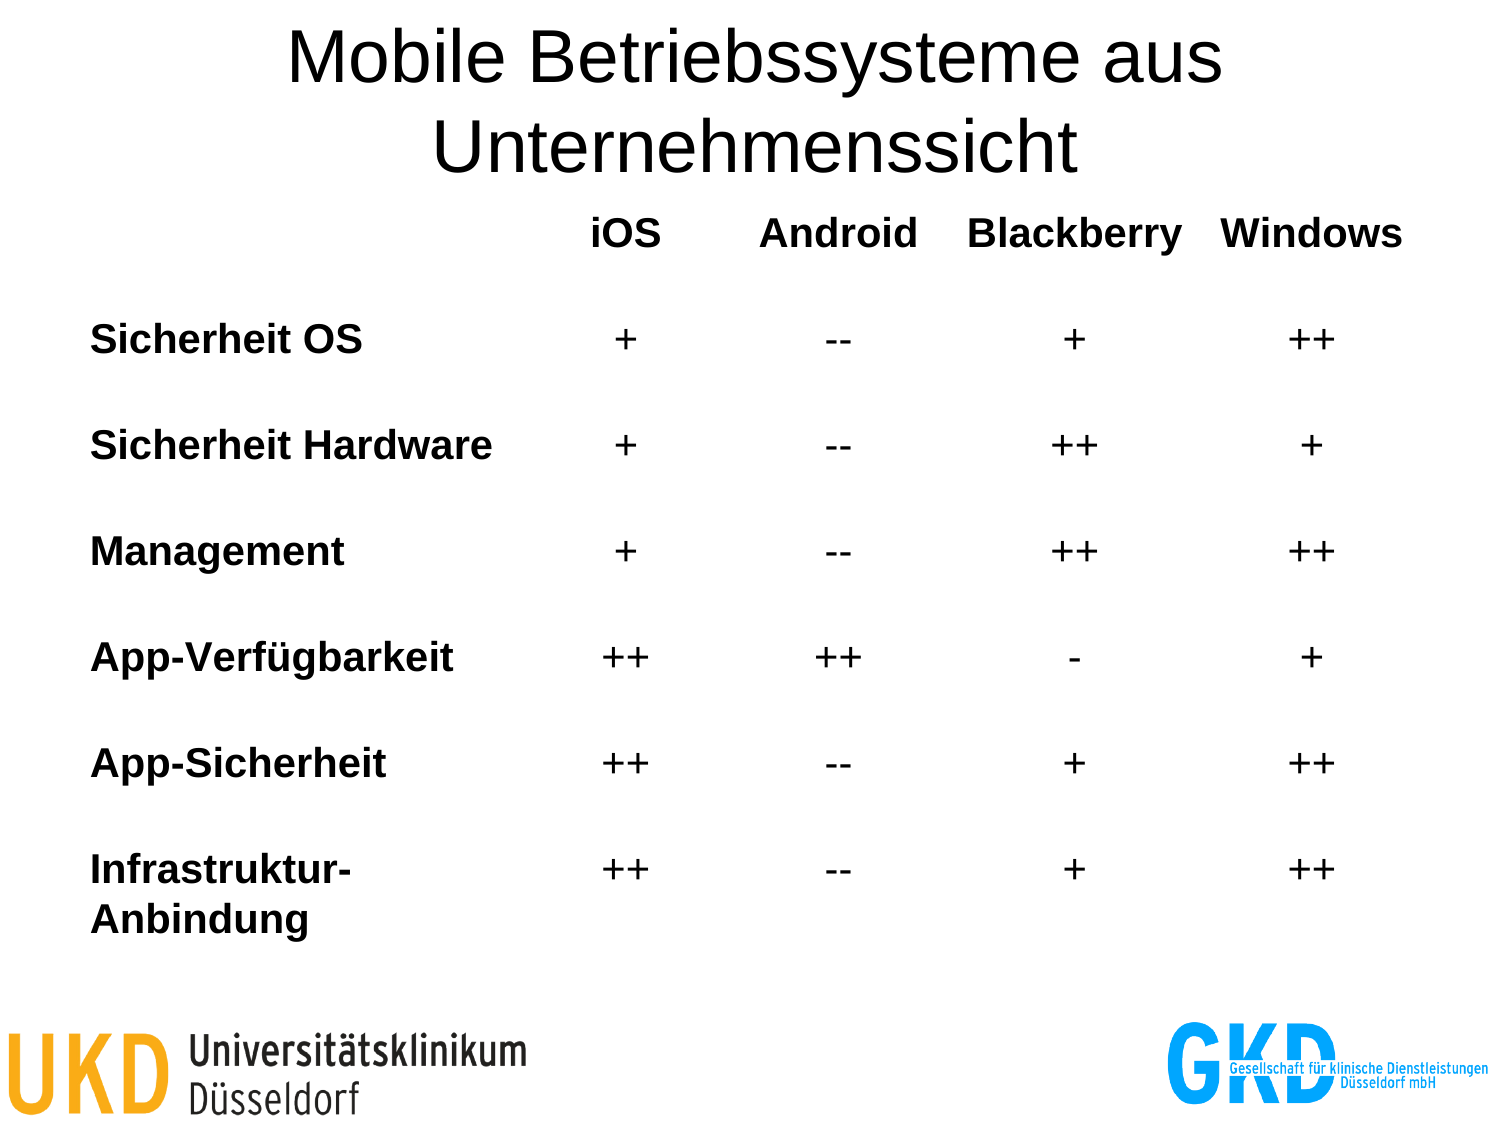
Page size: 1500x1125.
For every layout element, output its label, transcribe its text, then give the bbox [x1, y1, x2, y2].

table_cell -- [726, 834, 951, 949]
table_cell App-Sicherheit [75, 729, 526, 834]
table_cell + [526, 516, 726, 622]
table_cell -- [726, 410, 951, 516]
picture [0, 1023, 532, 1125]
table_header Blackberry [951, 198, 1199, 304]
picture [1163, 1006, 1500, 1125]
table_cell + [951, 304, 1199, 410]
table_cell Management [75, 516, 526, 622]
table_cell ++ [1199, 304, 1425, 410]
table_cell ++ [1199, 729, 1425, 834]
table_header iOS [526, 198, 726, 304]
table_cell + [1199, 622, 1425, 729]
table_cell Sicherheit Hardware [75, 410, 526, 516]
table_cell + [951, 729, 1199, 834]
table_cell ++ [1199, 516, 1425, 622]
table_cell + [526, 410, 726, 516]
table_cell ++ [526, 622, 726, 729]
table_header Windows [1199, 198, 1425, 304]
table_header Android [726, 198, 951, 304]
table_cell ++ [526, 834, 726, 949]
table_cell ++ [726, 622, 951, 729]
table_cell + [526, 304, 726, 410]
title Mobile Betriebssysteme aus Unternehmenssicht [75, 0, 1436, 195]
table_cell App-Verfügbarkeit [75, 622, 526, 729]
table_cell + [1199, 410, 1425, 516]
table_cell ++ [951, 516, 1199, 622]
table_cell ++ [951, 410, 1199, 516]
table_cell -- [726, 304, 951, 410]
table_cell Infrastruktur-Anbindung [75, 834, 526, 949]
table_header [75, 198, 526, 304]
table_cell + [951, 834, 1199, 949]
table_cell ++ [1199, 834, 1425, 949]
table_cell -- [726, 516, 951, 622]
table_cell Sicherheit OS [75, 304, 526, 410]
table_cell ++ [526, 729, 726, 834]
table_cell -- [726, 729, 951, 834]
table_cell - [951, 622, 1199, 729]
